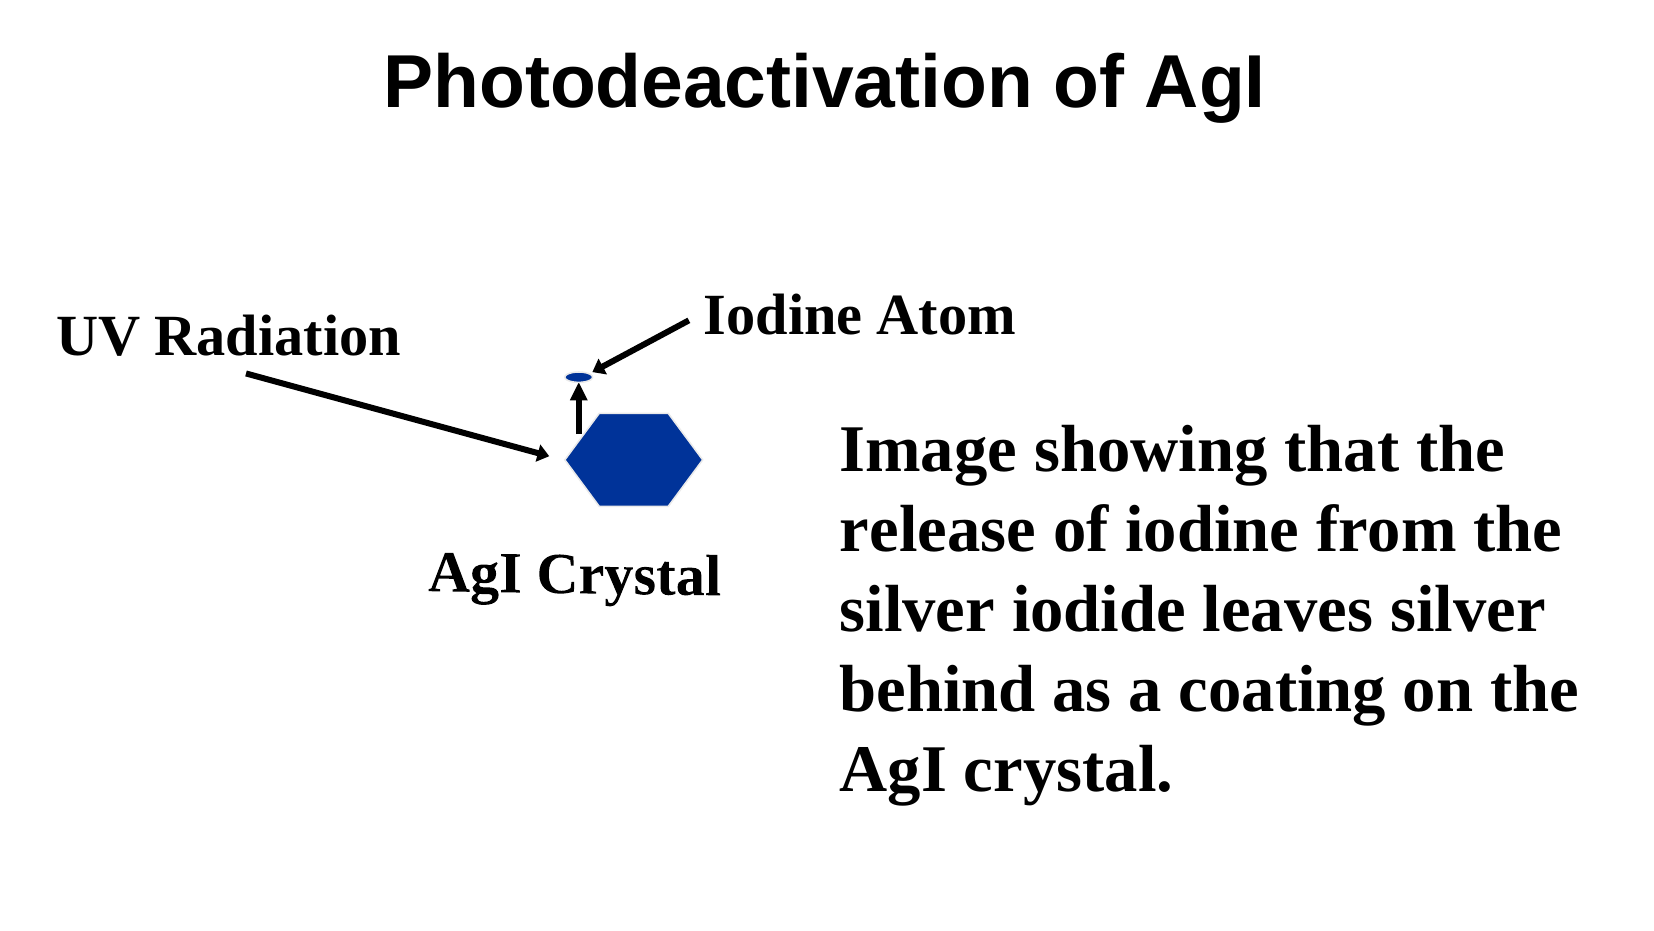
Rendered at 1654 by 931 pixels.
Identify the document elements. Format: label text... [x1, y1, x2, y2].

text_box [564, 413, 703, 507]
text_box [564, 371, 593, 383]
text_box Image showing that the release of iodine from the silver iodide leaves silver behind as a coating on the AgI crystal. [824, 397, 1606, 813]
text_box Iodine Atom [688, 268, 1201, 355]
title Photodeactivation of AgI [0, 5, 1654, 151]
text_box AgI Crystal [413, 524, 824, 617]
text_box UV Radiation [41, 289, 451, 375]
